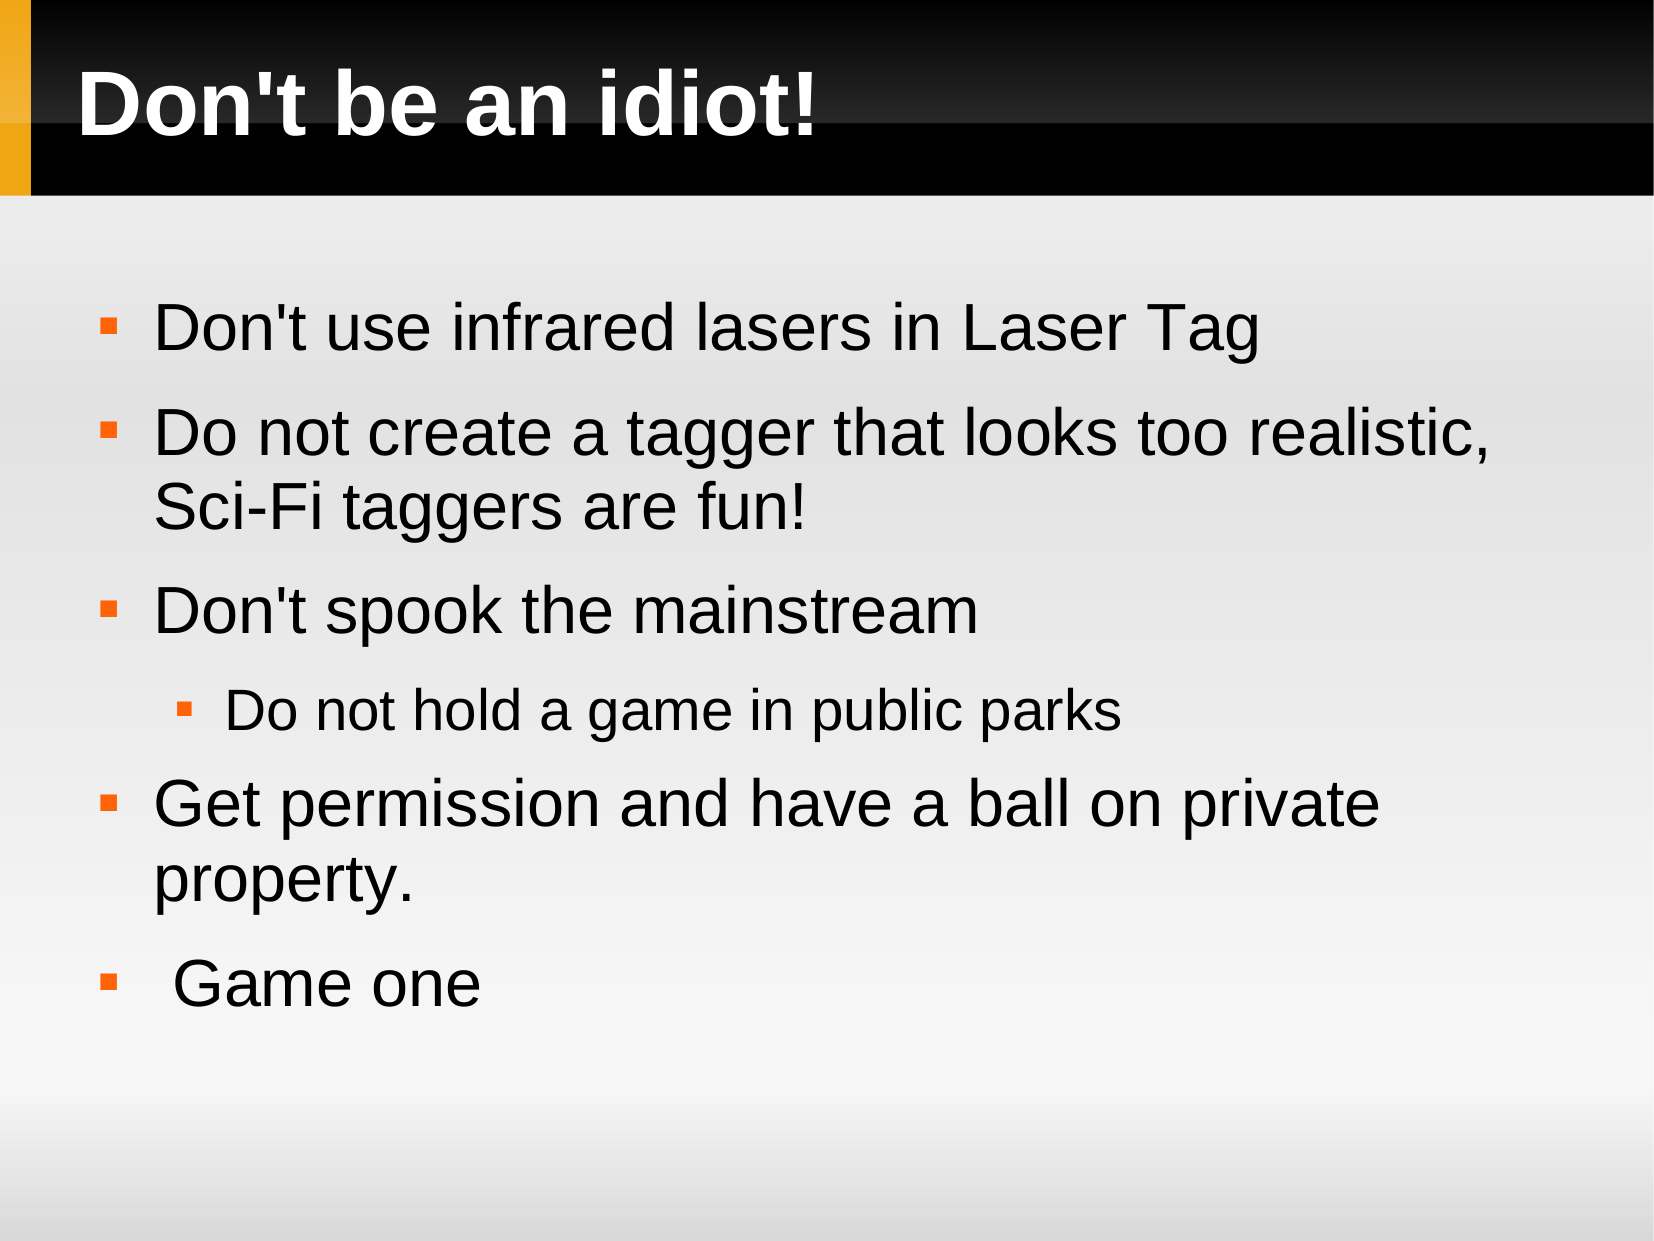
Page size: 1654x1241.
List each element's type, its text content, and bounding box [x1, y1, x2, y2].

title Don't be an idiot! [76, 7, 1565, 200]
list Don't use infrared lasers in Laser Tag Do not create a tagger that looks too realistic, Sci-Fi taggers are fun! Don't spook the mainstream Do not hold a game in public parks Get permission and have a ball on private property. Game one [82, 290, 1571, 1094]
picture [0, 0, 1654, 1241]
